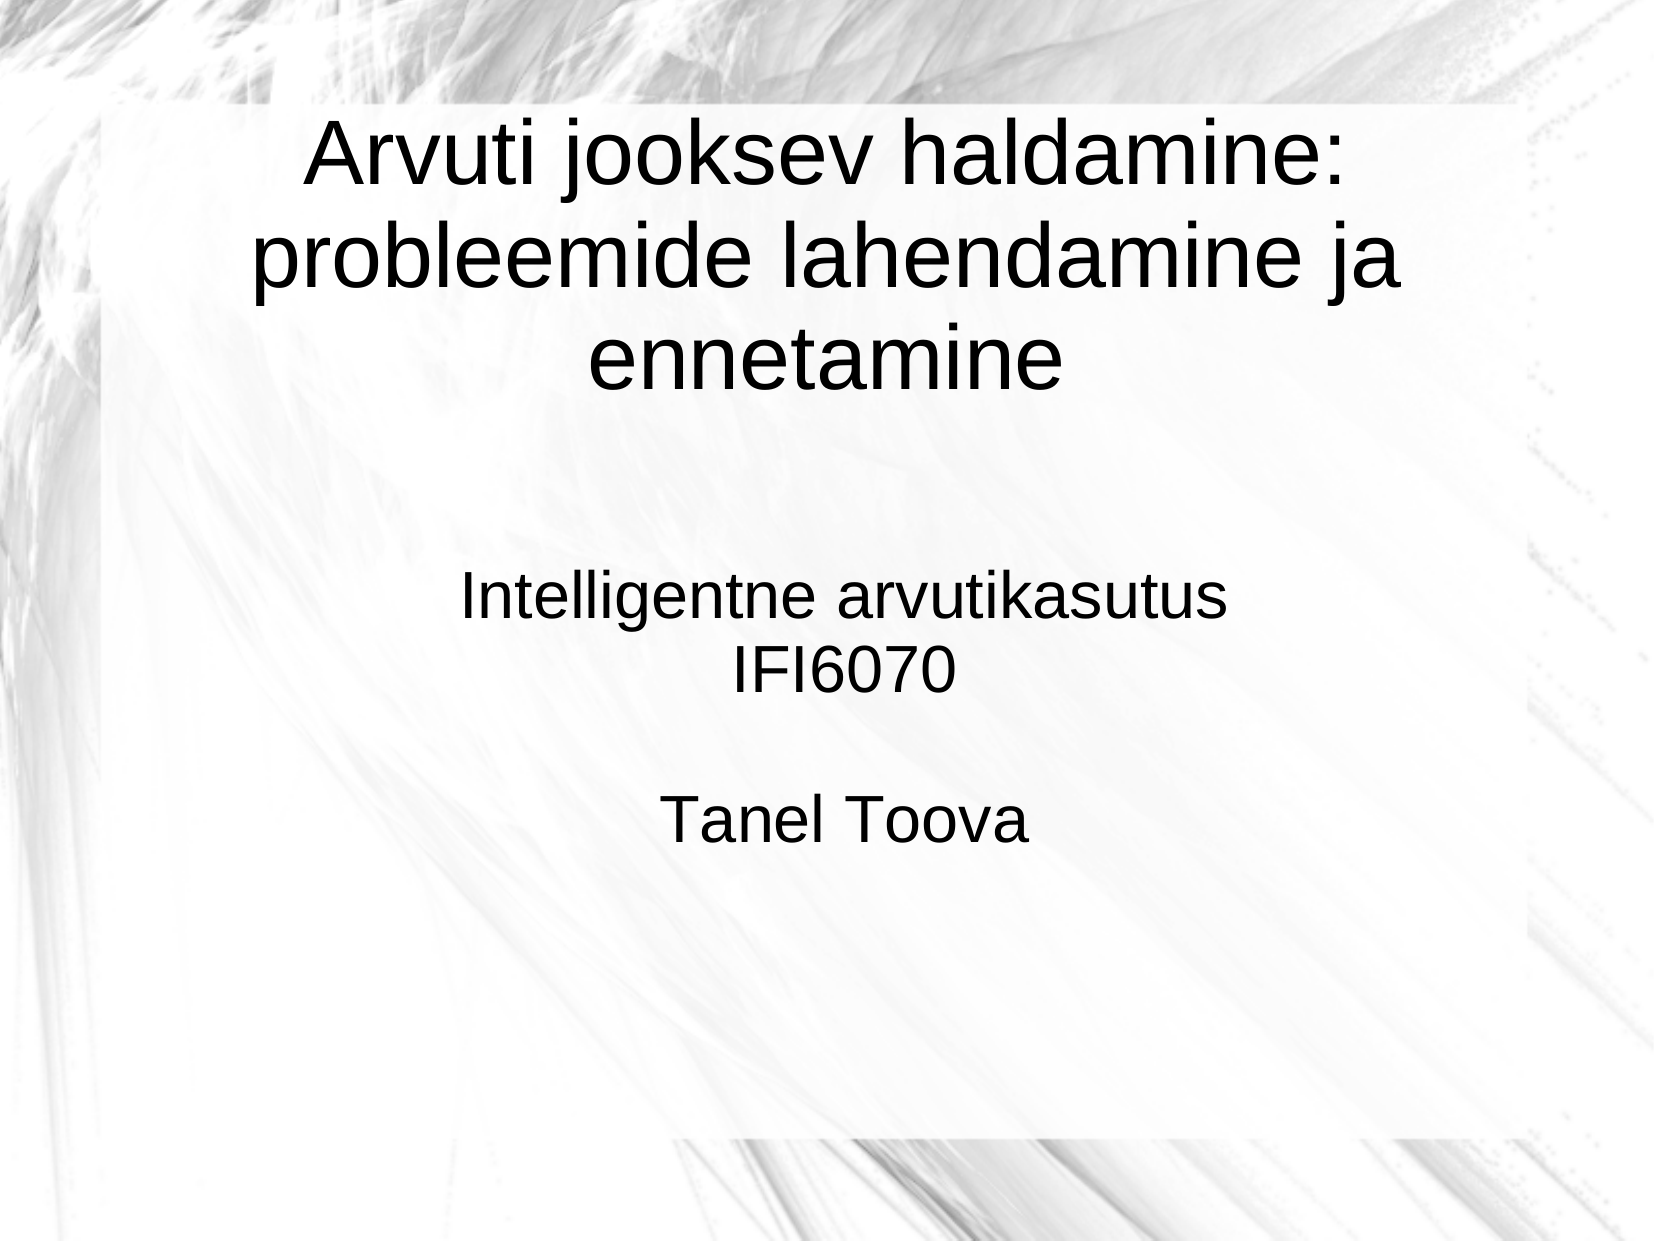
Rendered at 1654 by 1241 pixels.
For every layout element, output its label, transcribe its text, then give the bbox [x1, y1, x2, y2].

picture [0, 0, 1654, 1241]
title Arvuti jooksev haldamine: probleemide lahendamine ja ennetamine [82, 0, 1571, 410]
subtitle Intelligentne arvutikasutus IFI6070 Tanel Toova [118, 319, 1571, 945]
